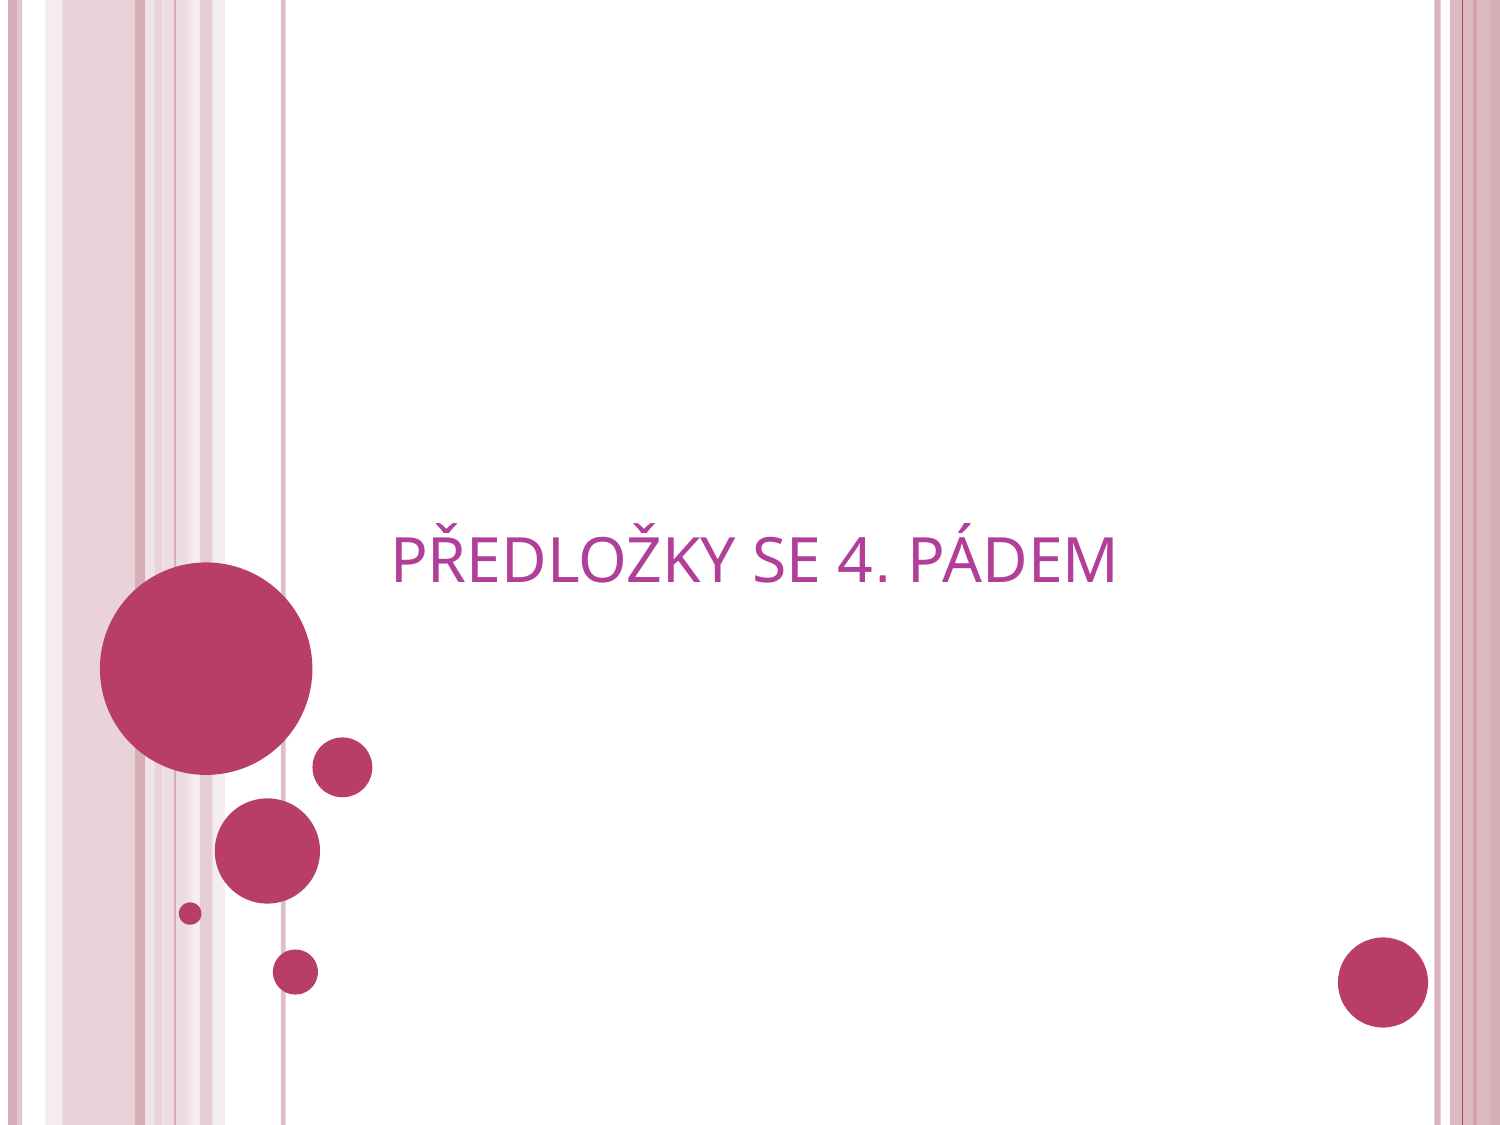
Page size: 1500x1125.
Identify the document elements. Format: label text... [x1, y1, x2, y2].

title PŘEDLOŽKY SE 4. PÁDEM [375, 512, 1388, 820]
subtitle [375, 820, 1388, 1046]
